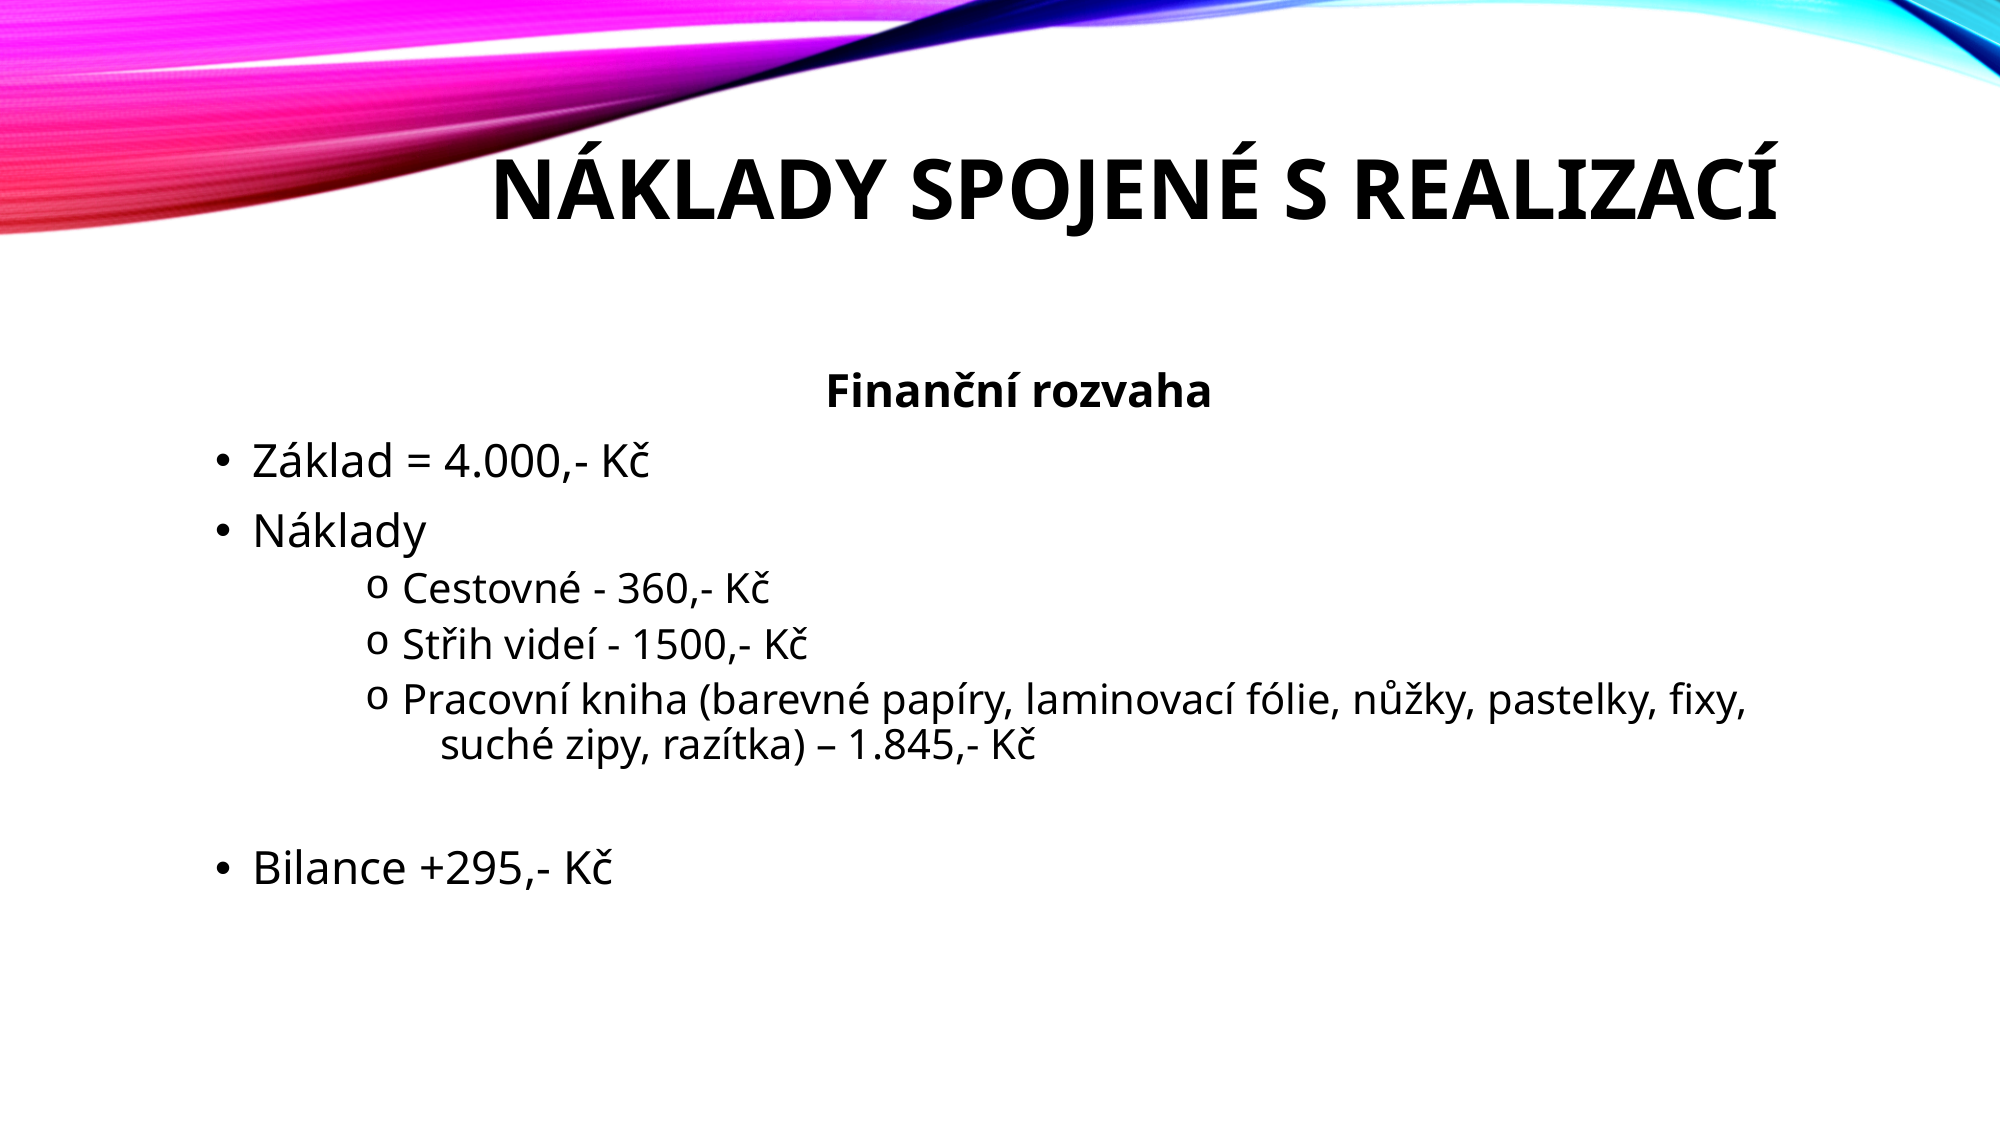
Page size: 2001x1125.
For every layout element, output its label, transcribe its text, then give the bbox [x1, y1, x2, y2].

list Finanční rozvaha Základ = 4.000,- Kč Náklady Cestovné - 360,- Kč Střih videí - 1500,- Kč Pracovní kniha (barevné papíry, laminovací fólie, nůžky, pastelky, fixy, suché zipy, razítka) – 1.845,- Kč Bilance +295,- Kč [200, 360, 1844, 1021]
title Náklady spojené s realizací [474, 125, 1888, 260]
